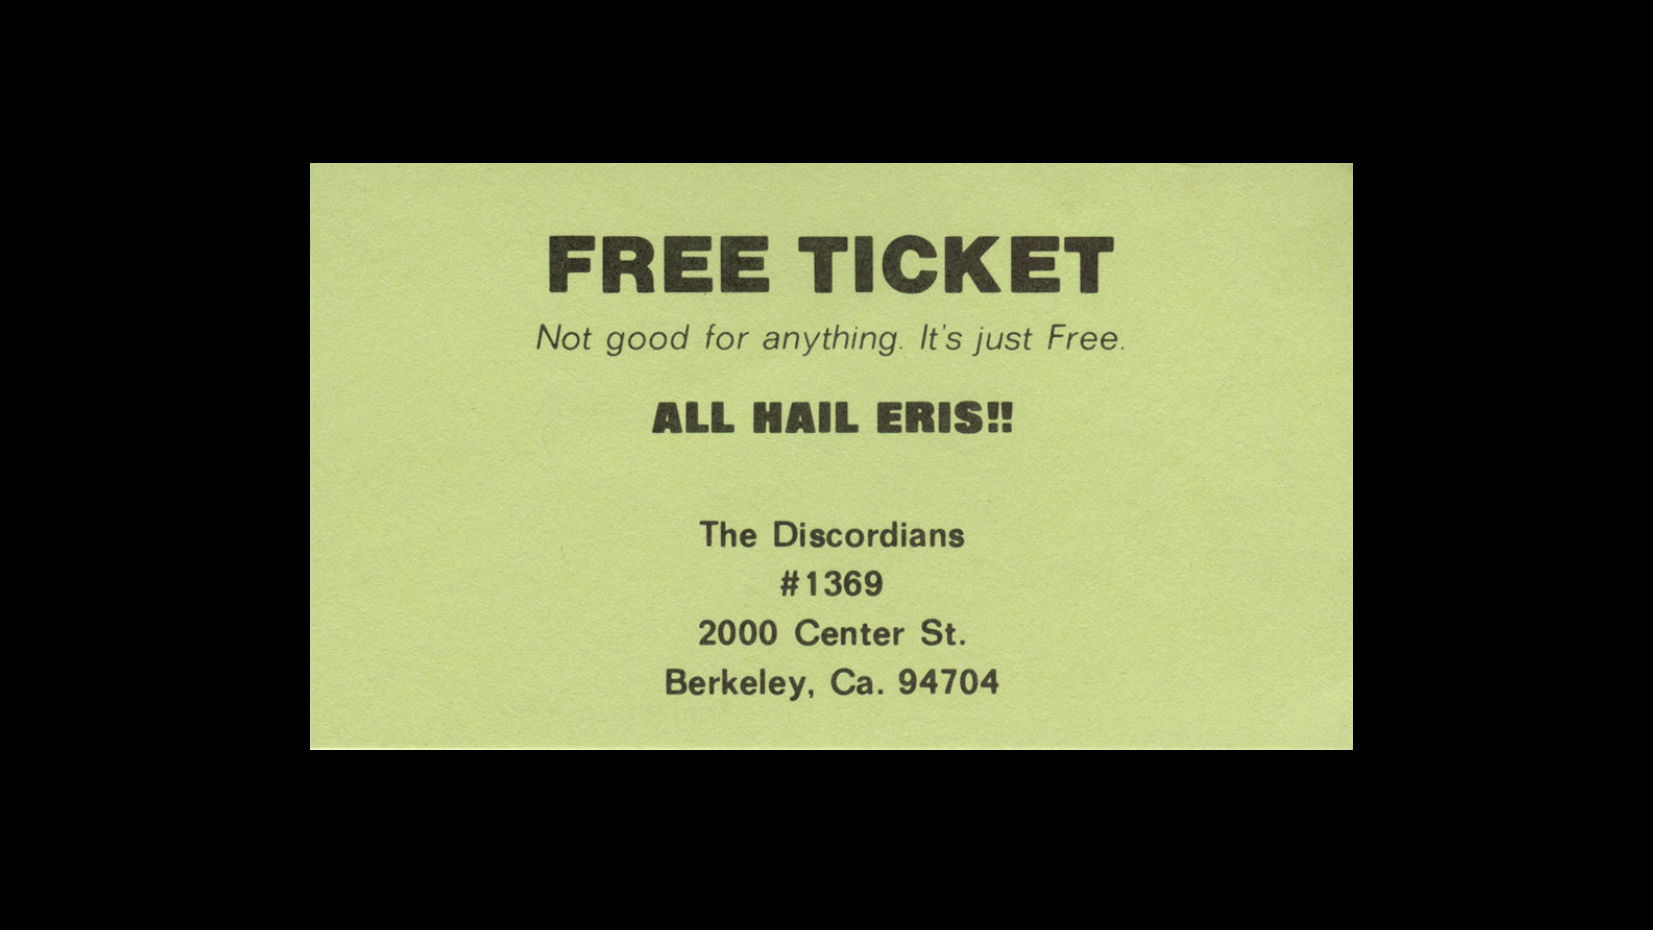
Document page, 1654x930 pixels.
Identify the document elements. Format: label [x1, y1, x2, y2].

picture [310, 163, 1353, 751]
